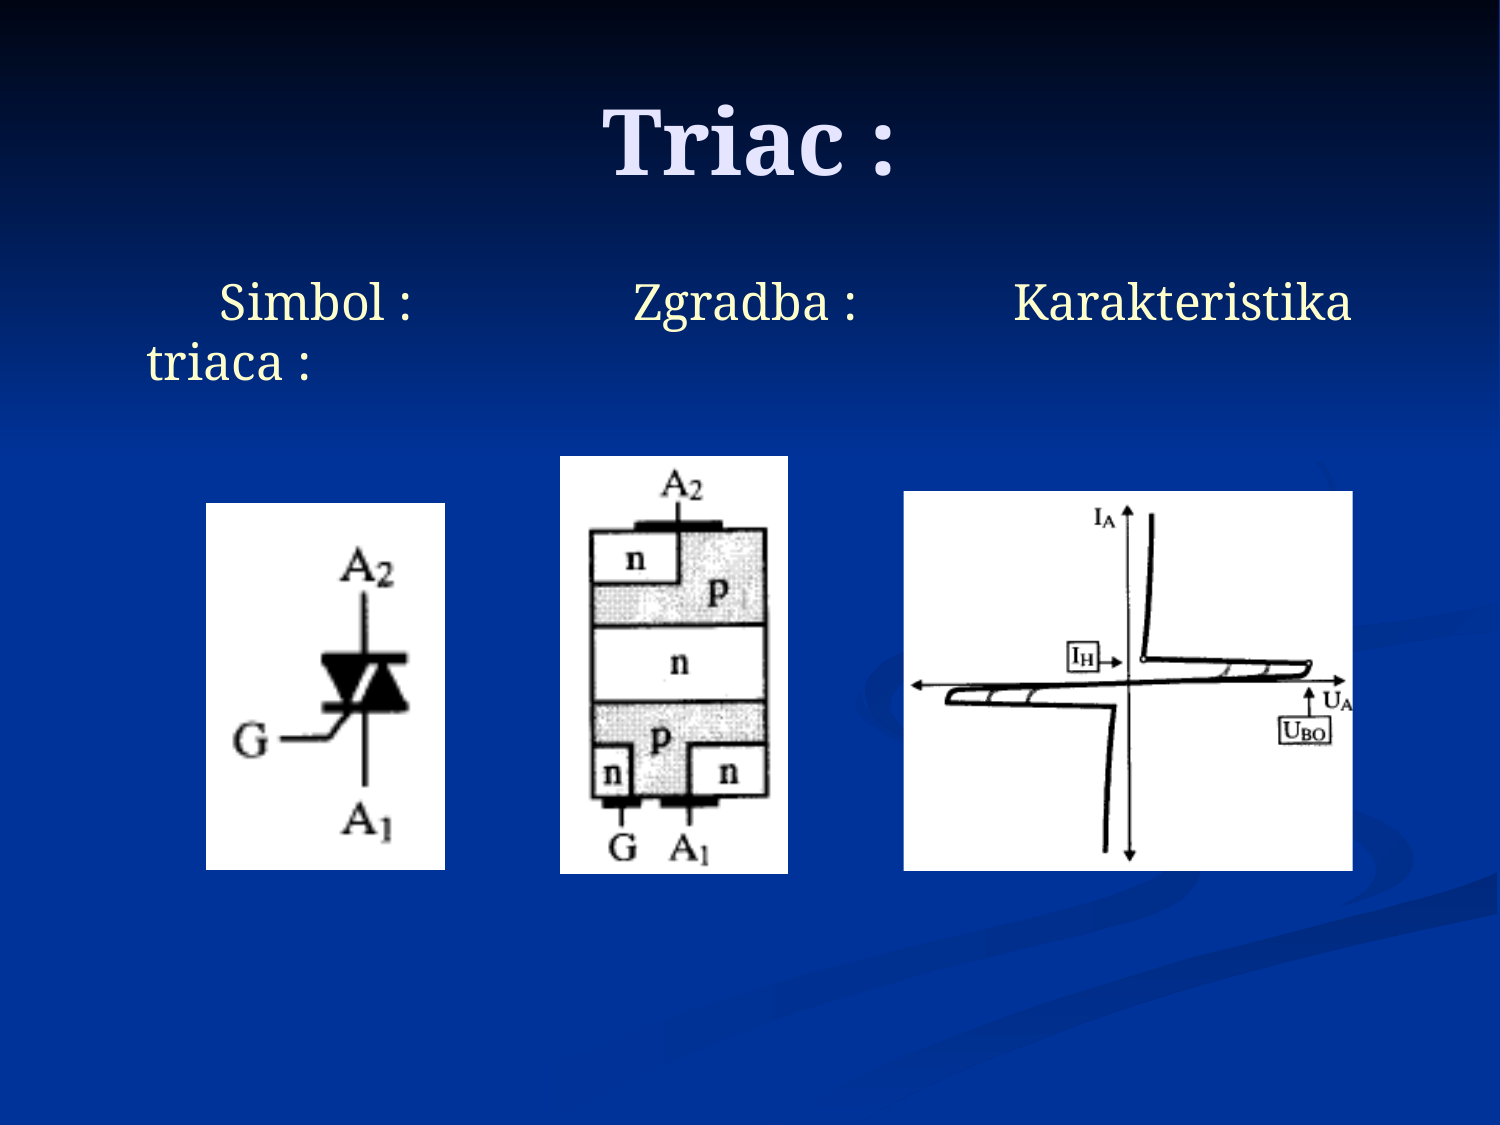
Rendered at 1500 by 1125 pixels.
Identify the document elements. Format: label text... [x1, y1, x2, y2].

title Triac : [75, 45, 1425, 233]
picture [903, 491, 1353, 871]
list Simbol : Zgradba : Karakteristika triaca : [75, 262, 1425, 1005]
picture [560, 456, 788, 874]
picture [206, 503, 445, 870]
